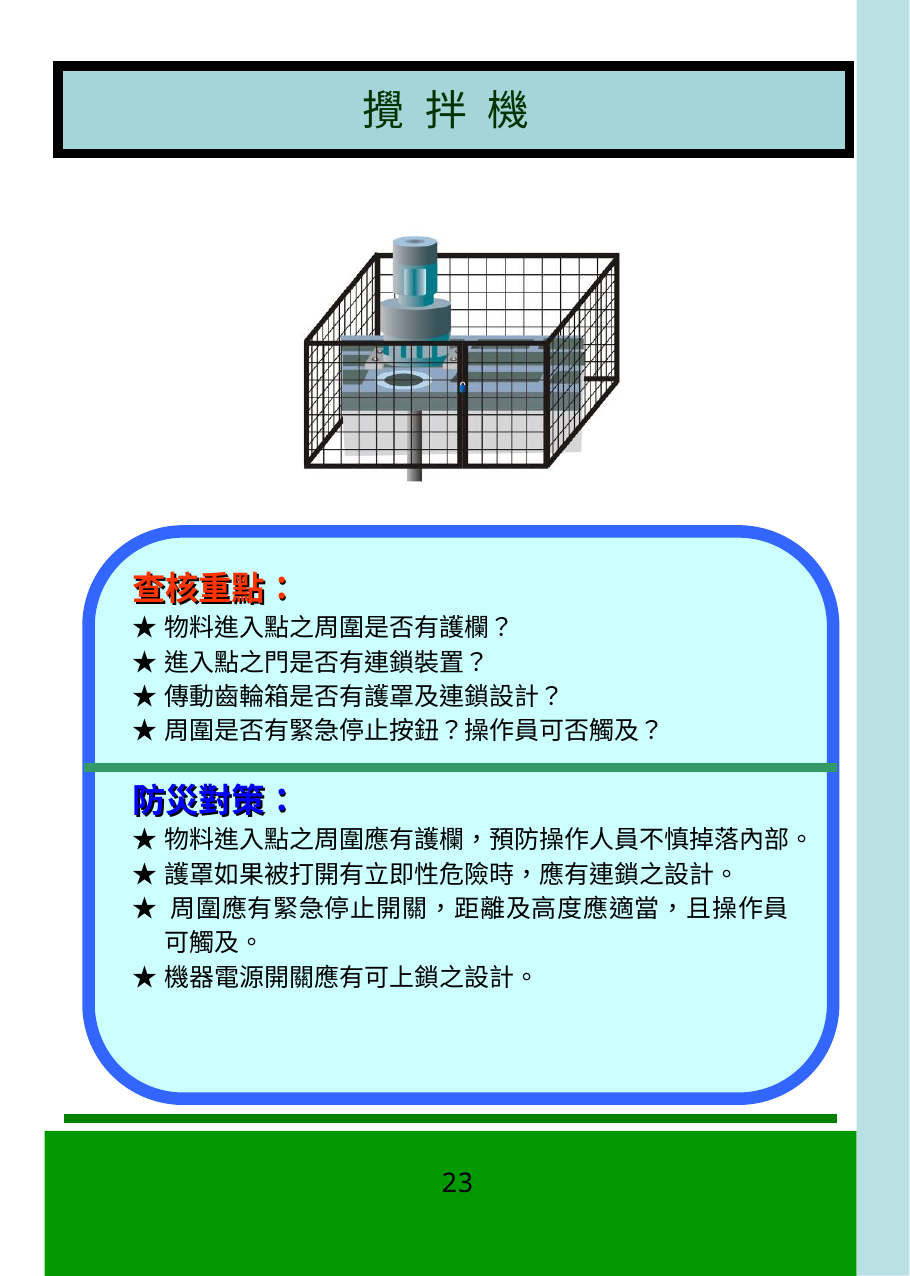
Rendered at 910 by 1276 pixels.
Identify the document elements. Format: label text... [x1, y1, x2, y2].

text_box 23 [422, 1157, 493, 1207]
text_box 查核重點： ★ 物料進入點之周圍是否有護欄？ ★ 進入點之門是否有連鎖裝置？ ★ 傳動齒輪箱是否有護罩及連鎖設計？ ★ 周圍是否有緊急停止按鈕？操作員可否觸及？ 防災對策： ★ 物料進入點之周圍應有護欄，預防操作人員不慎掉落內部。 ★ 護罩如果被打開有立即性危險時，應有連鎖之設計。 ★ 周圍應有緊急停止開關，距離及高度應適當，且操作員可觸及。 ★ 機器電源開關應有可上鎖之設計。 [88, 772, 834, 1099]
picture [277, 212, 636, 503]
text_box 查核重點： ★ 物料進入點之周圍是否有護欄？ ★ 進入點之門是否有連鎖裝置？ ★ 傳動齒輪箱是否有護罩及連鎖設計？ ★ 周圍是否有緊急停止按鈕？操作員可否觸及？ 防災對策： ★ 物料進入點之周圍應有護欄，預防操作人員不慎掉落內部。 ★ 護罩如果被打開有立即性危險時，應有連鎖之設計。 ★ 周圍應有緊急停止開關，距離及高度應適當，且操作員可觸及。 ★ 機器電源開關應有可上鎖之設計。 [88, 531, 834, 763]
text_box [856, 0, 910, 1276]
text_box 攪 拌 機 [244, 75, 669, 142]
